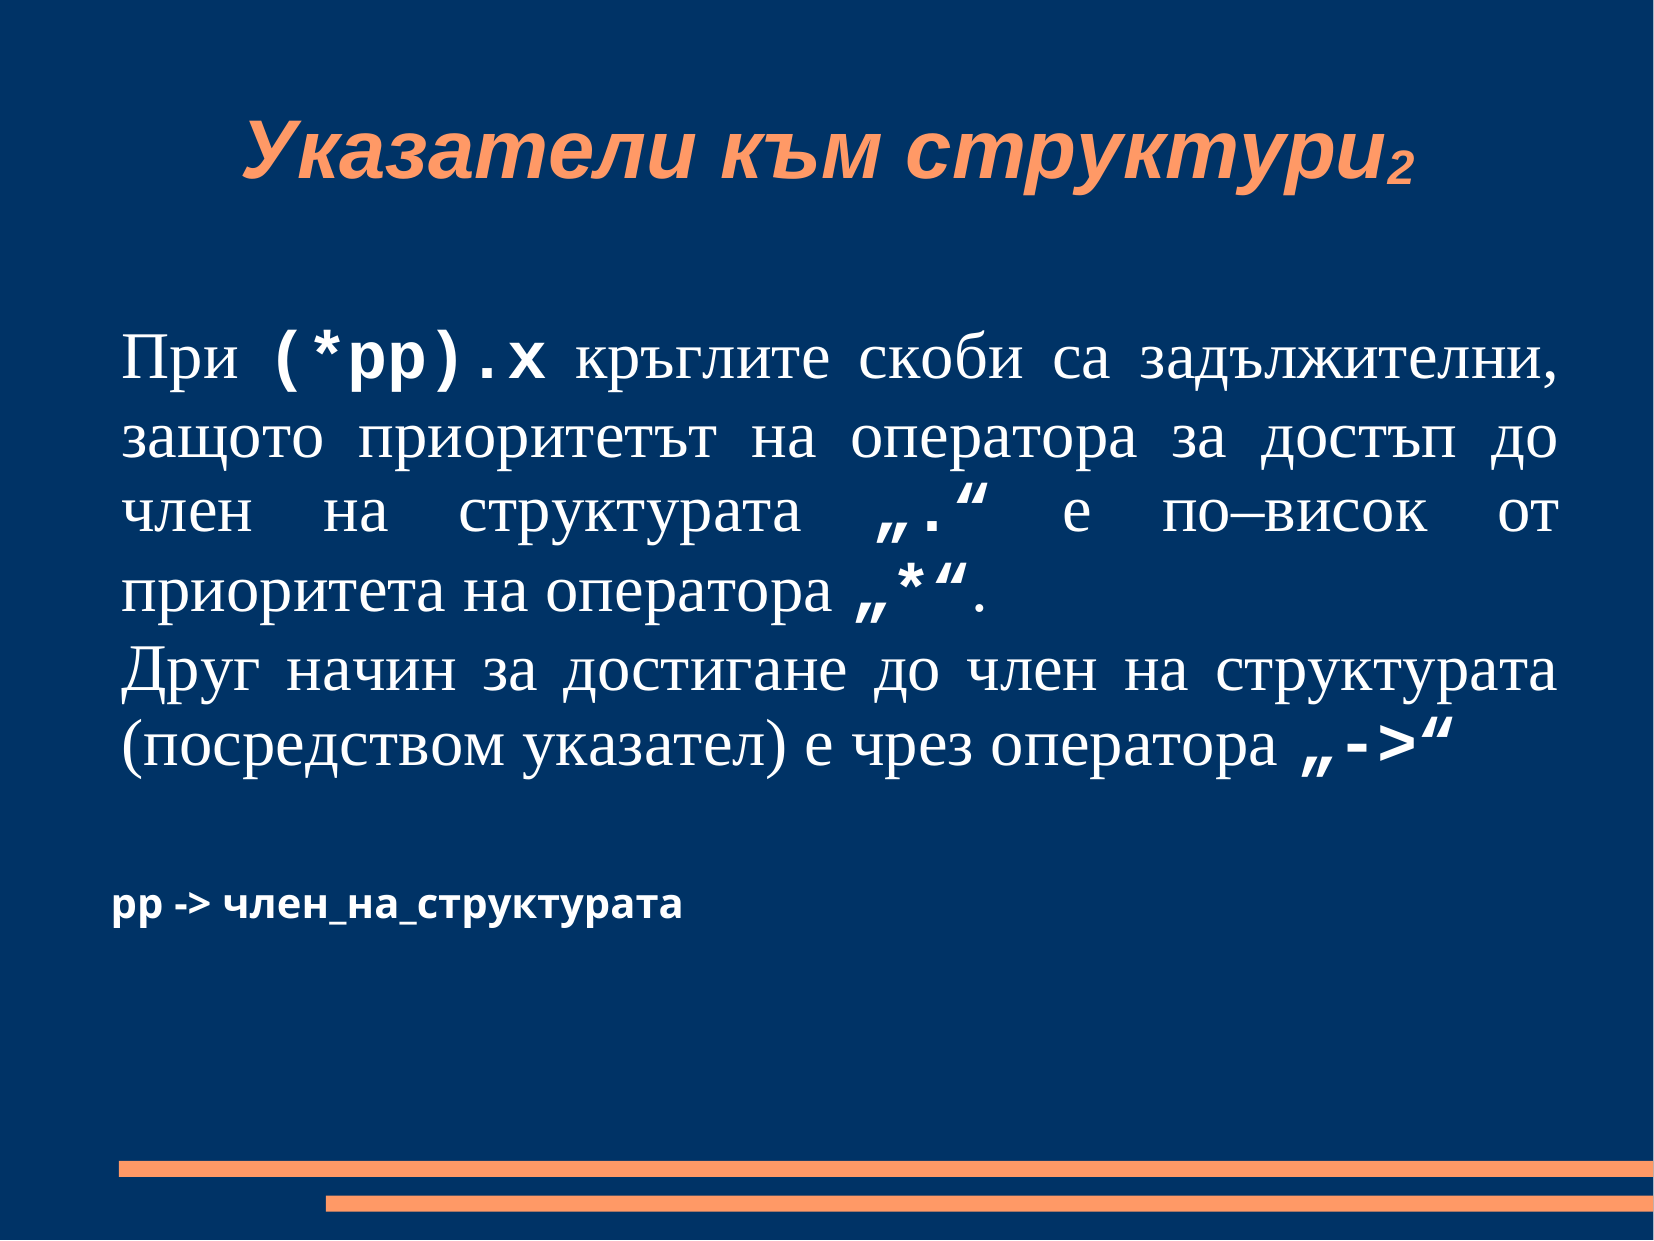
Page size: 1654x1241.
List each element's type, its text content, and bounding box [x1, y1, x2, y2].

title Указатели към структури2 [121, 46, 1534, 254]
text_box pp -> член_на_структурата [95, 866, 1607, 929]
subtitle При (*pp).x кръглите скоби са задължителни, защото приоритетът на оператора за достъп до член на структурата „.“ е по–висок от приоритета на оператора „*“. Друг начин за достигане до член на структурата (посредством указател) е чрез оператора „->“ [121, 318, 1561, 785]
